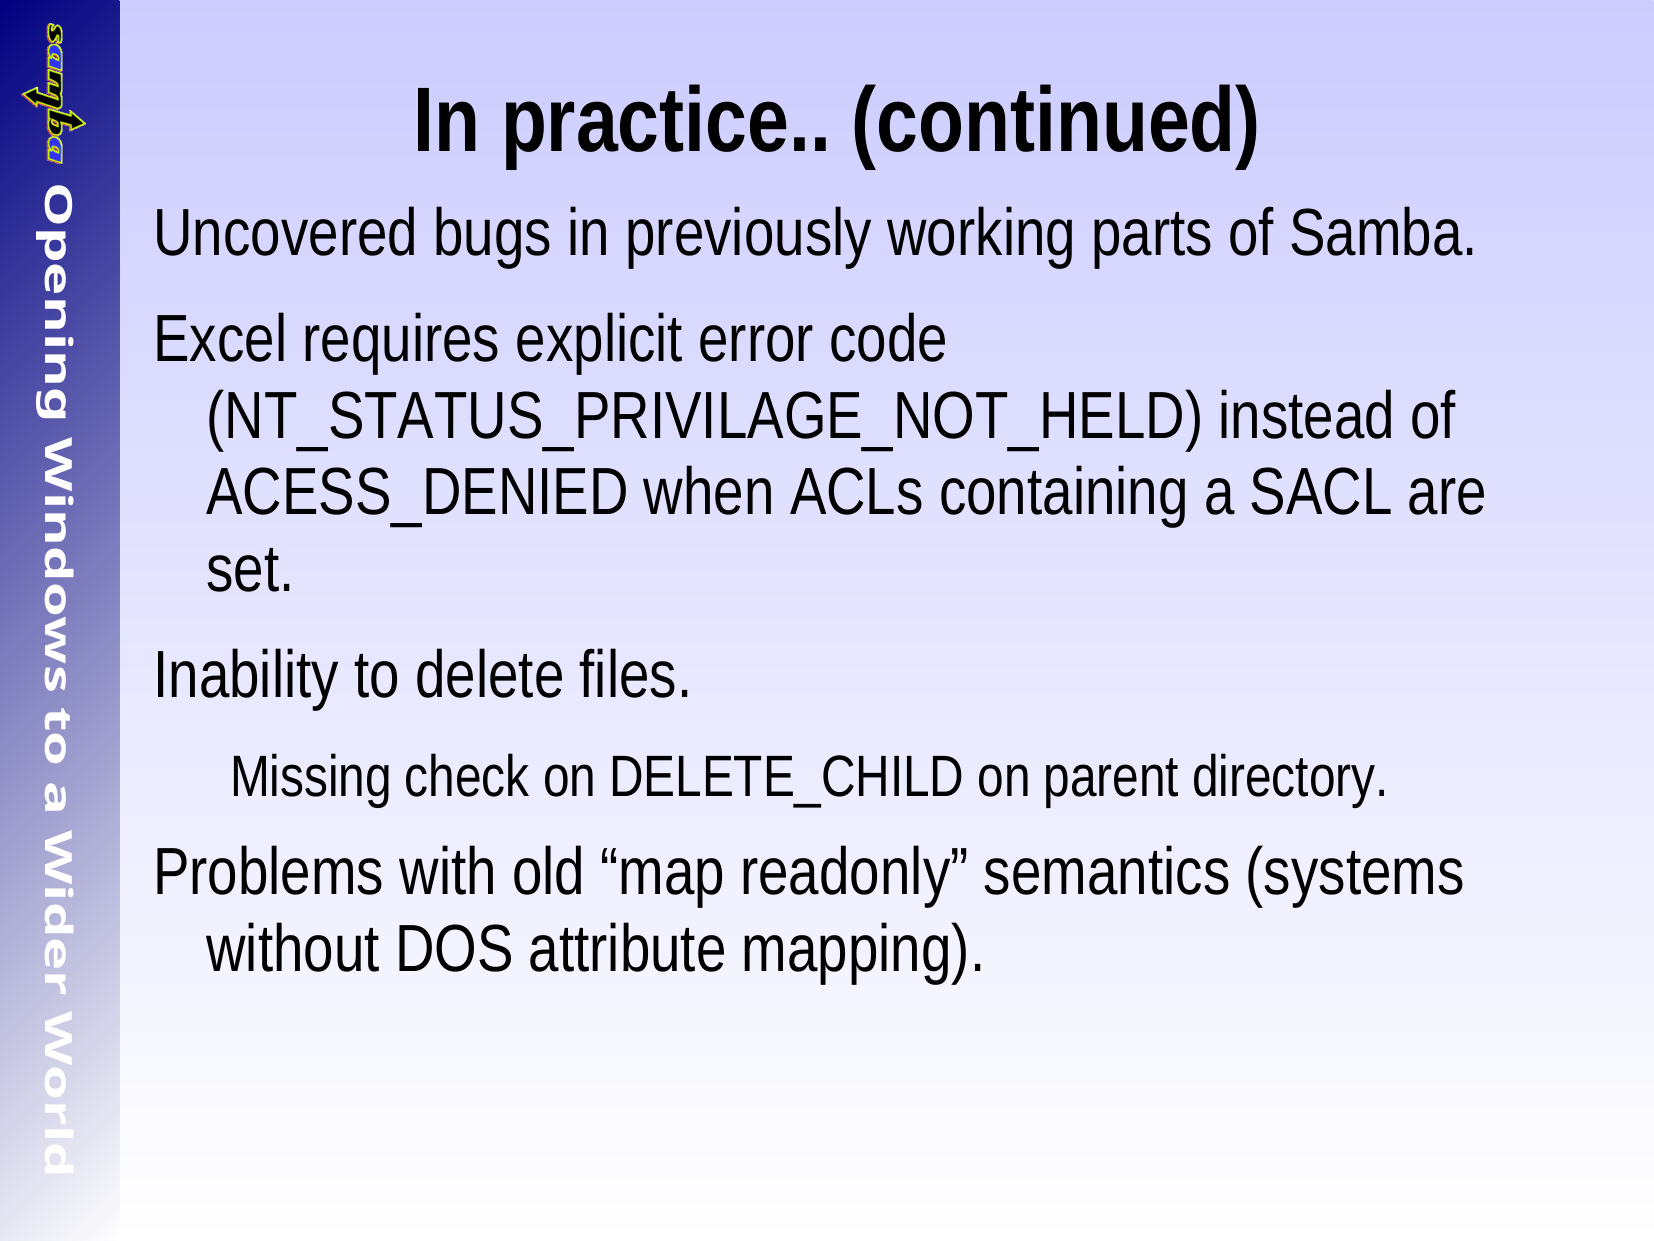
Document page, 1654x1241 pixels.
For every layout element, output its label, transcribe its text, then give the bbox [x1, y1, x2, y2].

list Uncovered bugs in previously working parts of Samba. Excel requires explicit error code (NT_STATUS_PRIVILAGE_NOT_HELD) instead of ACESS_DENIED when ACLs containing a SACL are set. Inability to delete files. Missing check on DELETE_CHILD on parent directory. Problems with old “map readonly” semantics (systems without DOS attribute mapping). [135, 192, 1548, 1219]
title In practice.. (continued) [131, 14, 1544, 222]
picture [22, 24, 86, 164]
